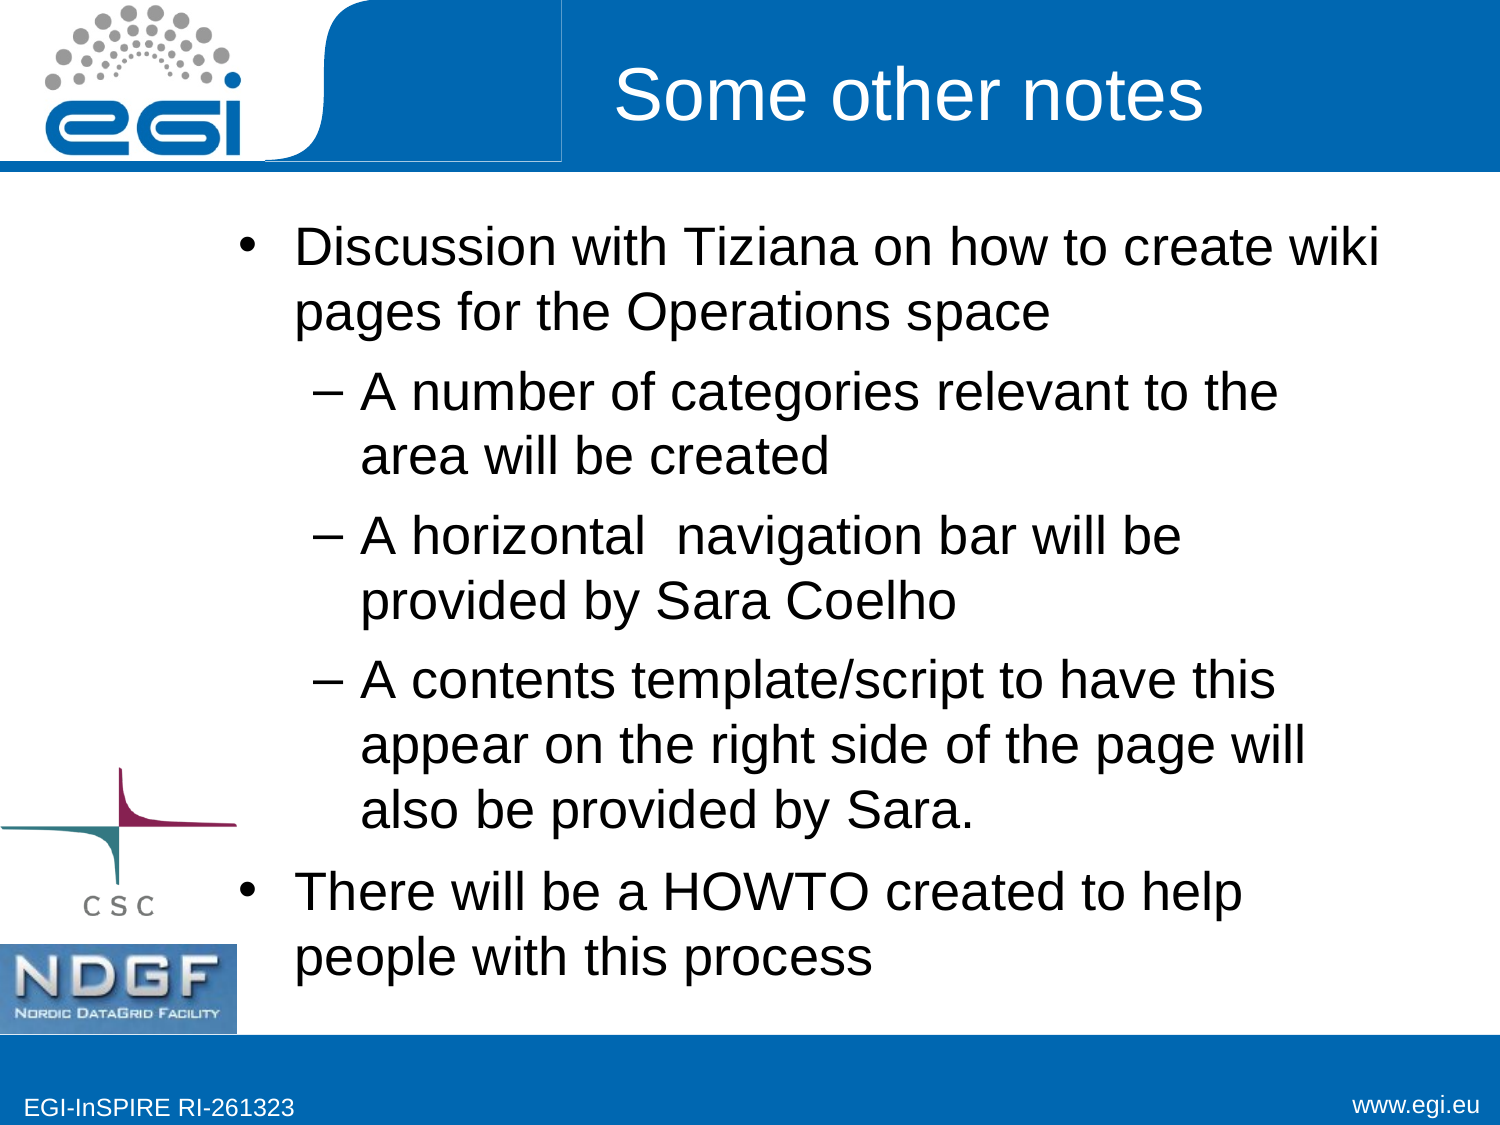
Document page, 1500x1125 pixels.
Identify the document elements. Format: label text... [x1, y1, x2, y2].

list Discussion with Tiziana on how to create wiki pages for the Operations space A number of categories relevant to the area will be created A horizontal navigation bar will be provided by Sara Coelho A contents template/script to have this appear on the right side of the page will also be provided by Sara. There will be a HOWTO created to help people with this process [223, 203, 1405, 1074]
picture [0, 767, 223, 916]
picture [0, 944, 223, 1034]
title Some other notes [348, 0, 1471, 208]
picture [0, 0, 265, 161]
